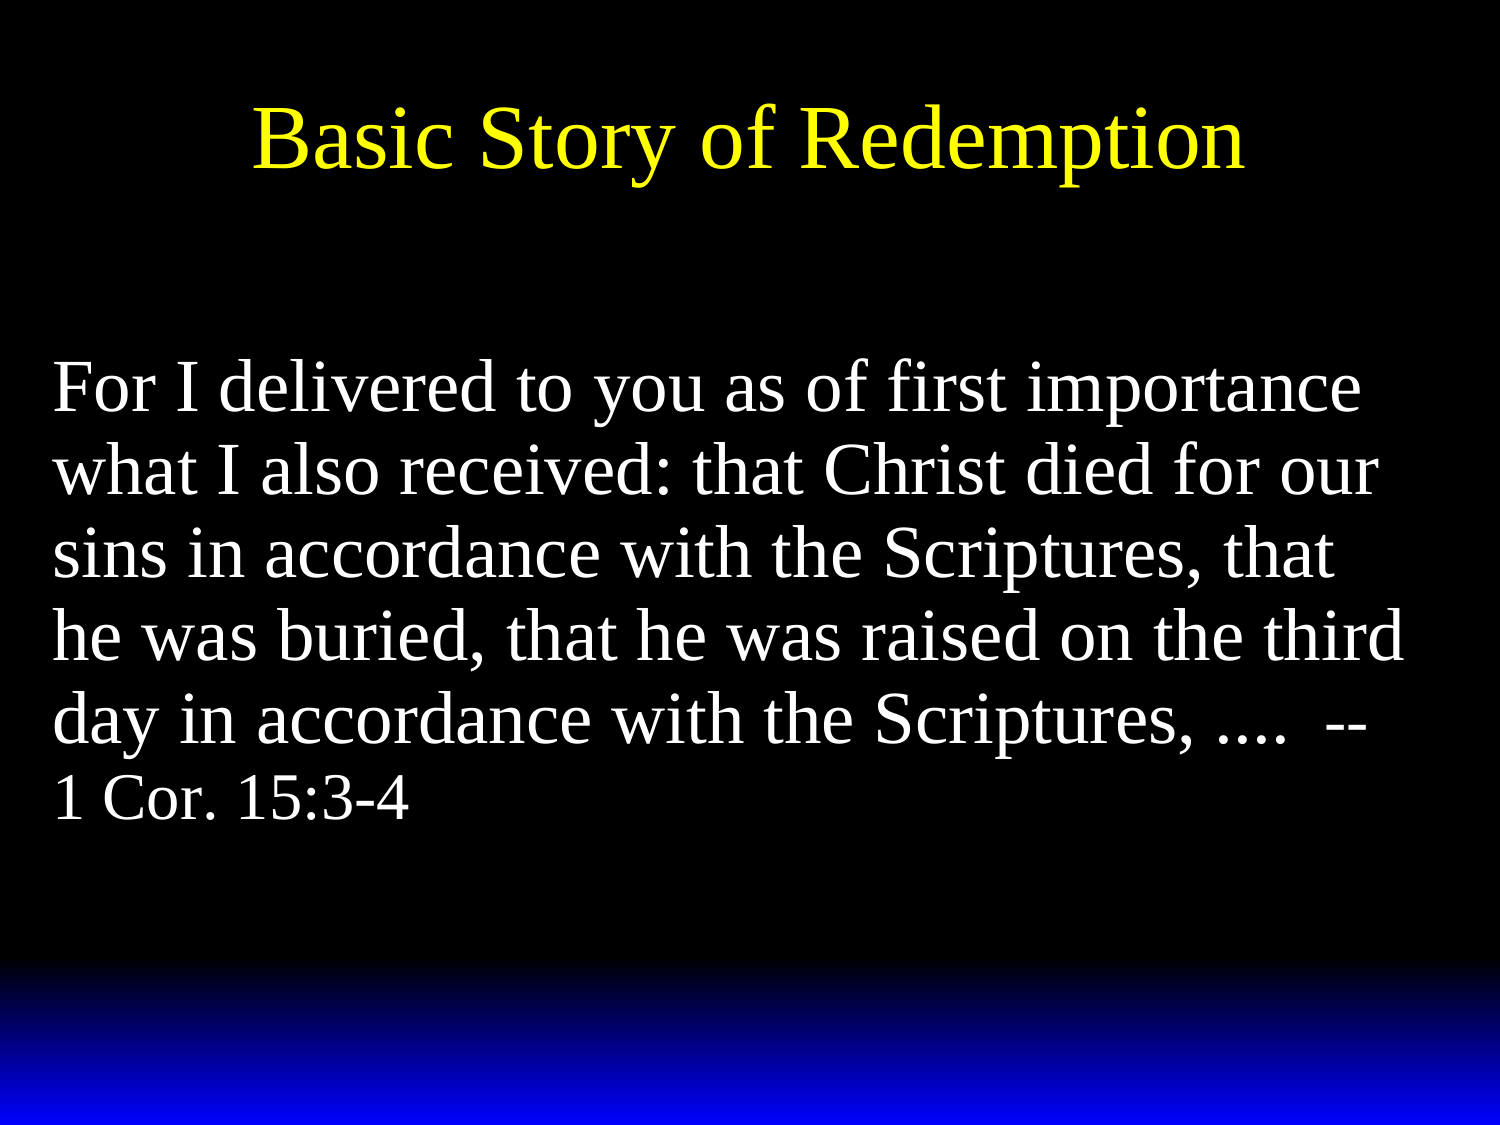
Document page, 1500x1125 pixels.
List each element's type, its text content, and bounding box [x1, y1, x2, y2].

title Basic Story of Redemption [112, 37, 1388, 238]
text_box For I delivered to you as of first importance what I also received: that Christ died for our sins in accordance with the Scriptures, that he was buried, that he was raised on the third day in accordance with the Scriptures, .... -- 1 Cor. 15:3-4 [37, 337, 1426, 842]
